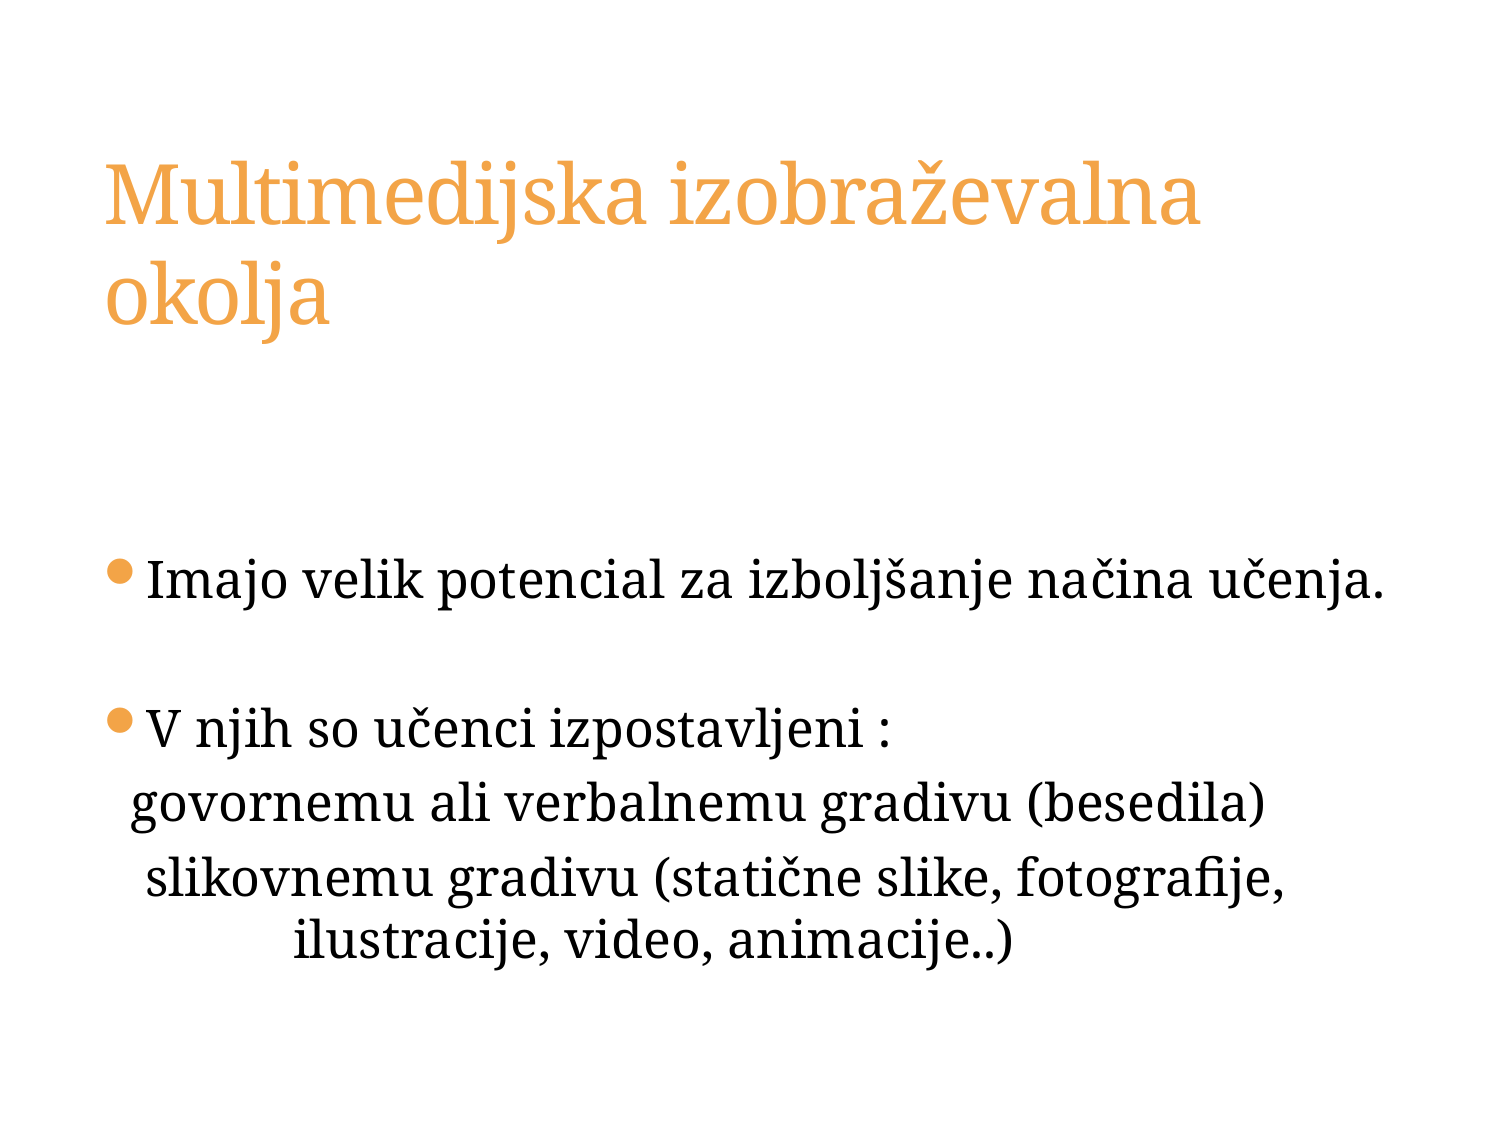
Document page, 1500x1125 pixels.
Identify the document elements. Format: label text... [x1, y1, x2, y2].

title Multimedijska izobraževalna okolja [88, 149, 1439, 350]
list Imajo velik potencial za izboljšanje načina učenja. V njih so učenci izpostavljeni : govornemu ali verbalnemu gradivu (besedila) slikovnemu gradivu (statične slike, fotografije, ilustracije, video, animacije..) [88, 538, 1439, 1029]
